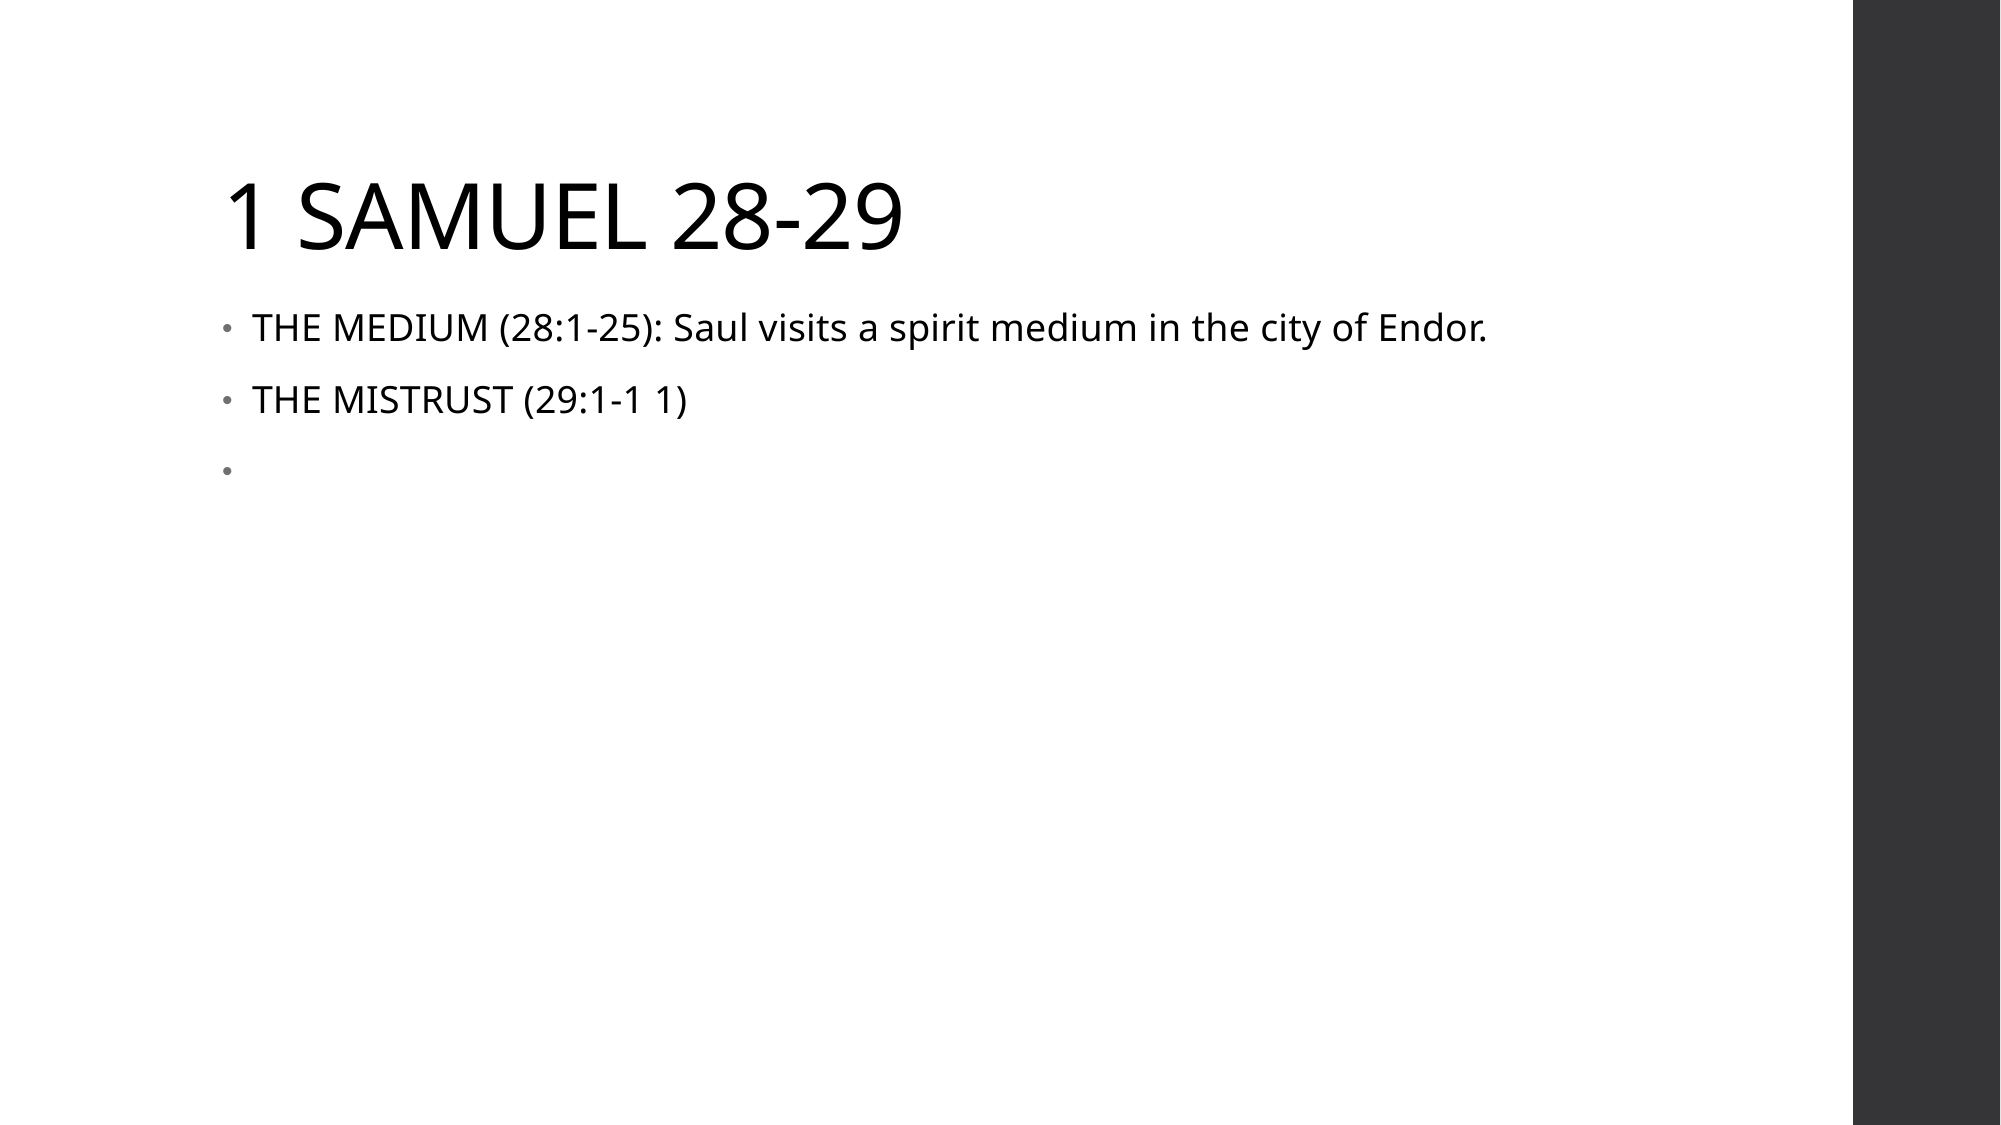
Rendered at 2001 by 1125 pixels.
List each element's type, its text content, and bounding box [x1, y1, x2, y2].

title 1 SAMUEL 28-29 [206, 60, 1797, 278]
list THE MEDIUM (28:1-25): Saul visits a spirit medium in the city of Endor. THE MISTRUST (29:1-1 1) [206, 299, 1617, 1014]
